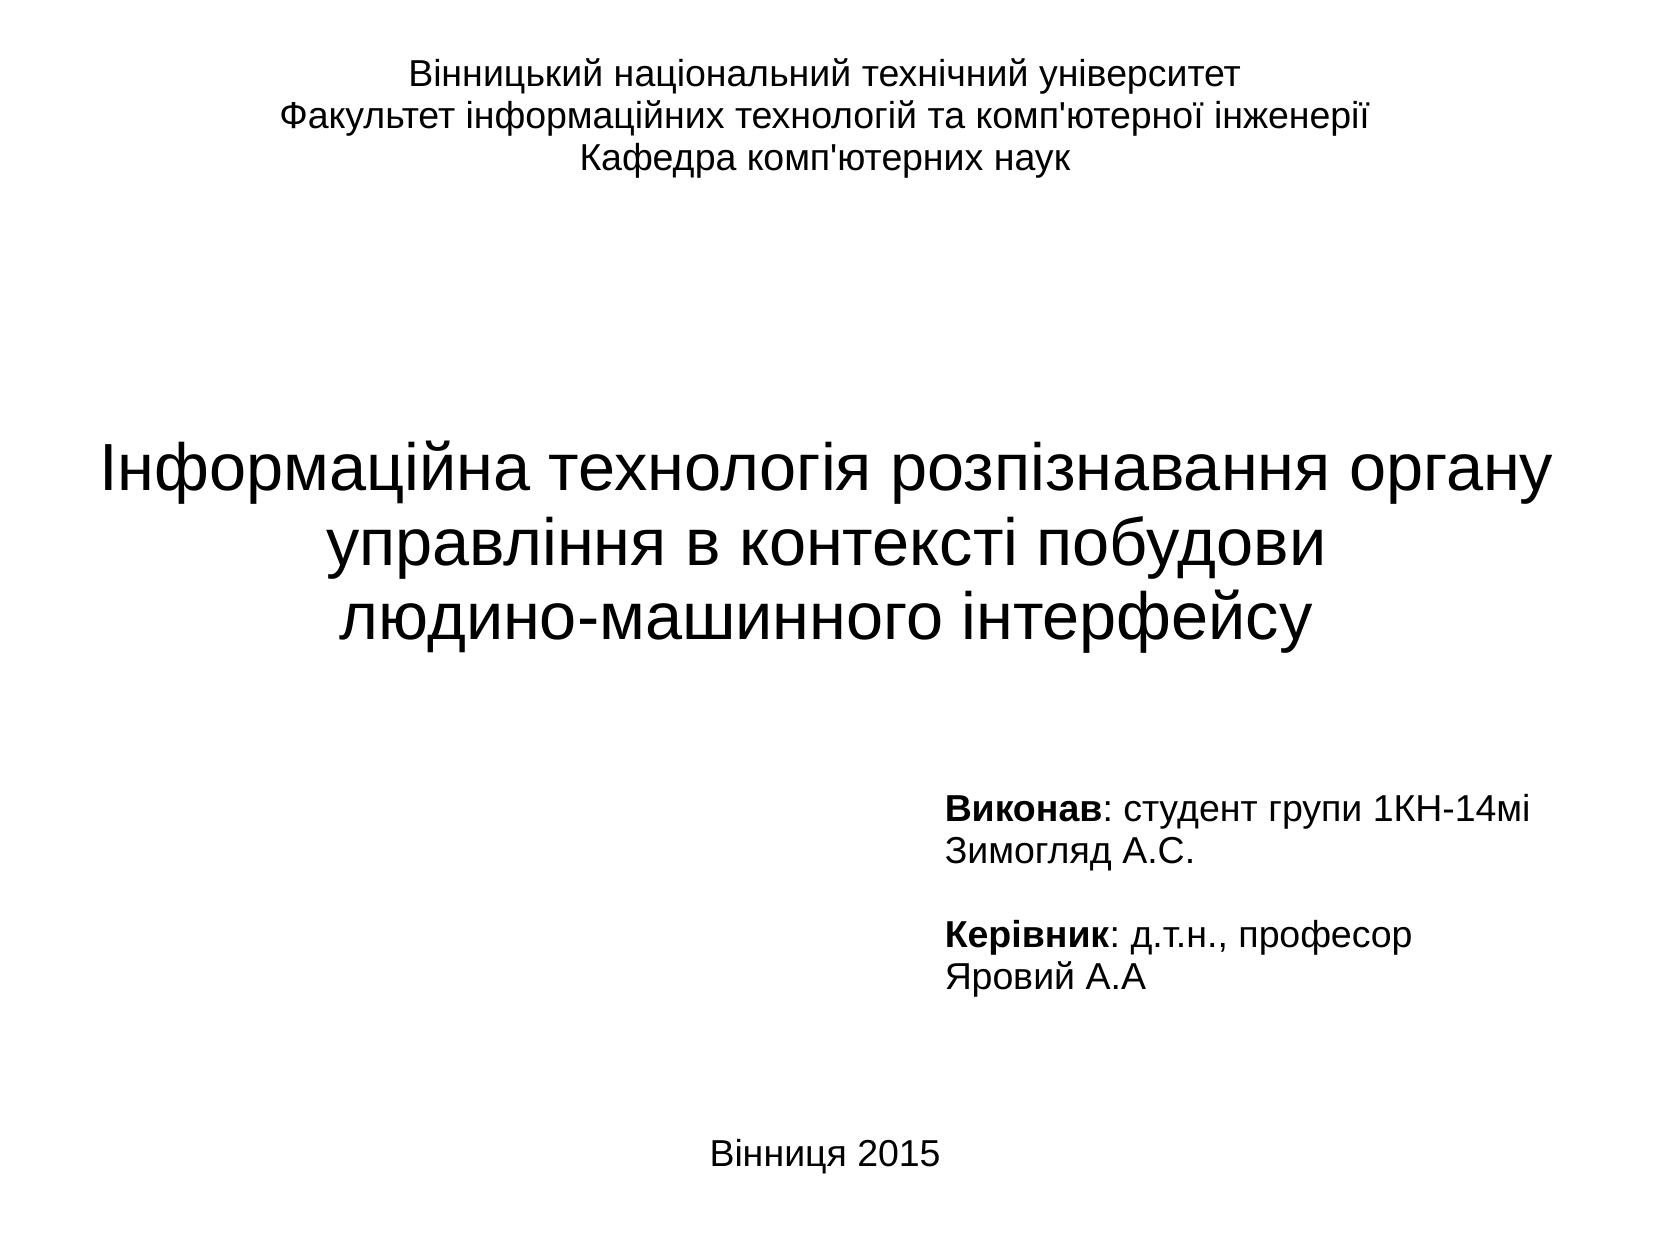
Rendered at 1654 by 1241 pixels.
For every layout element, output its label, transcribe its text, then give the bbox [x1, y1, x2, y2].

text_box Виконав: студент групи 1КН-14мі Зимогляд А.С. Керівник: д.т.н., професор Яровий А.А [930, 780, 1561, 1005]
subtitle Інформаційна технологія розпізнавання органу управління в контексті побудови людино-машинного інтерфейсу [82, 379, 1571, 706]
text_box Вінницький національний технічний університет Факультет інформаційних технологій та комп'ютерної інженерії Кафедра комп'ютерних наук [75, 45, 1576, 186]
text_box Вінниця 2015 [75, 1125, 1576, 1182]
